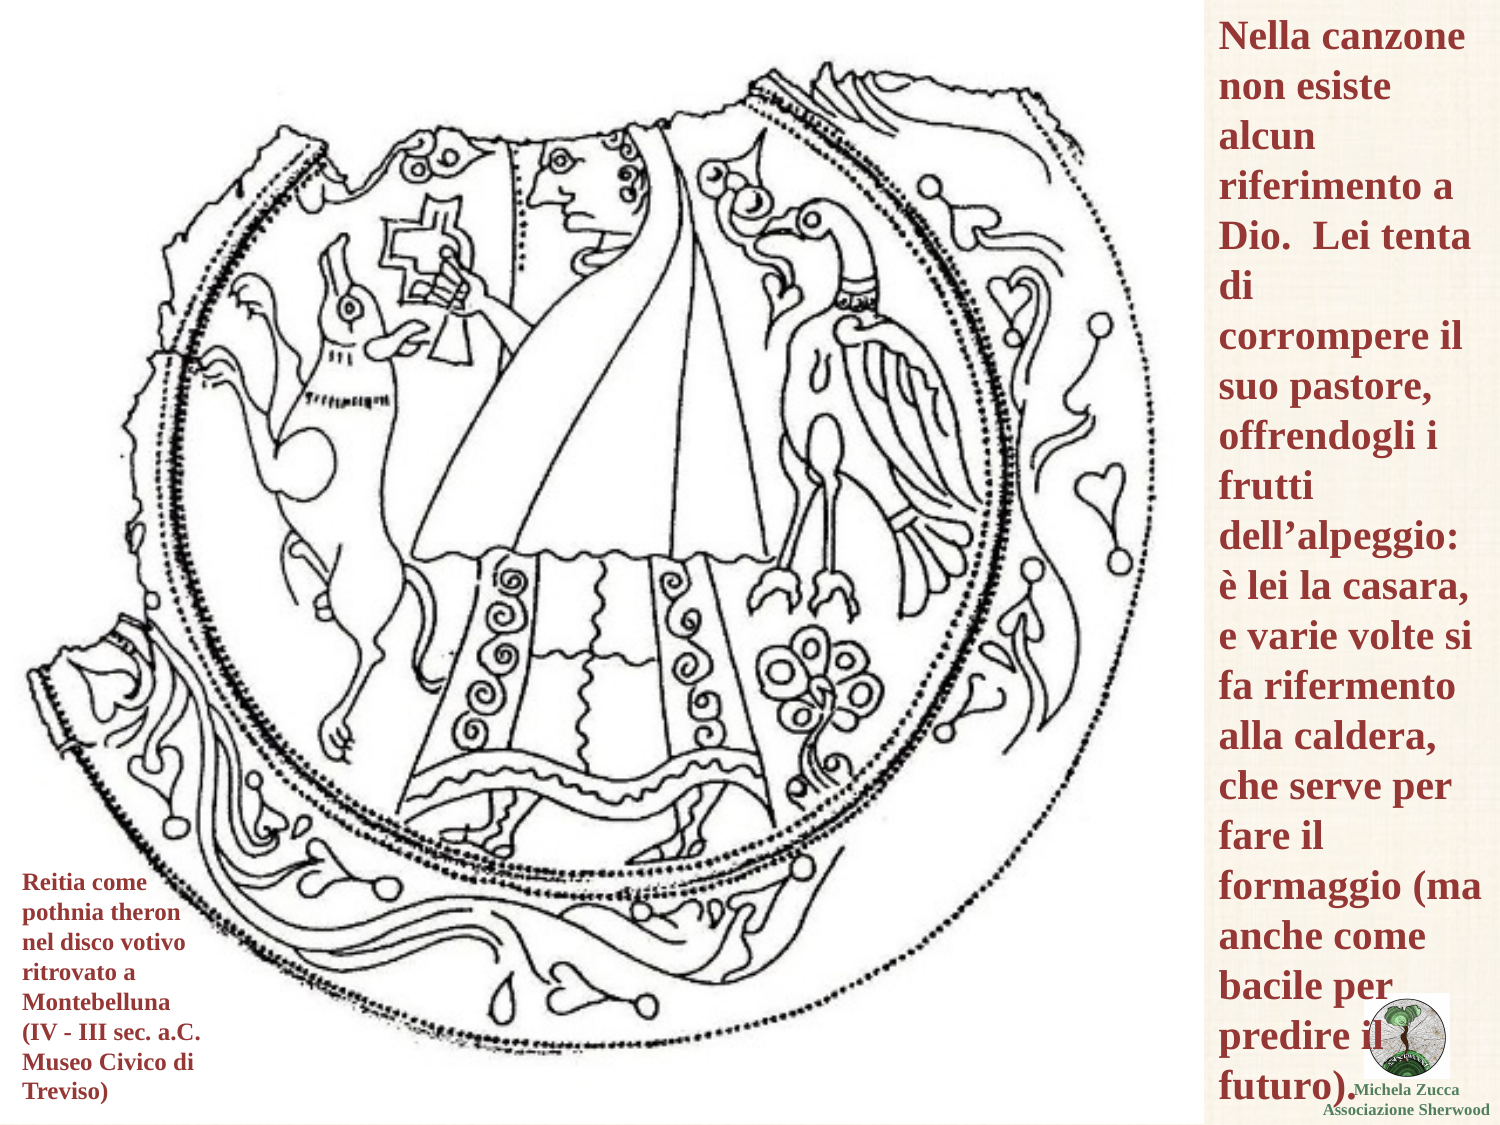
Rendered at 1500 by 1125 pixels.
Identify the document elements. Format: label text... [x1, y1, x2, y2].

text_box Reitia come pothnia theron nel disco votivo ritrovato a Montebelluna (IV - III sec. a.C. Museo Civico di Treviso) [7, 858, 227, 1125]
text_box Nella canzone non esiste alcun riferimento a Dio. Lei tenta di corrompere il suo pastore, offrendogli i frutti dell’alpeggio: è lei la casara, e varie volte si fa rifermento alla caldera, che serve per fare il formaggio (ma anche come bacile per predire il futuro). [1203, 0, 1500, 1125]
picture [0, 0, 1204, 1124]
